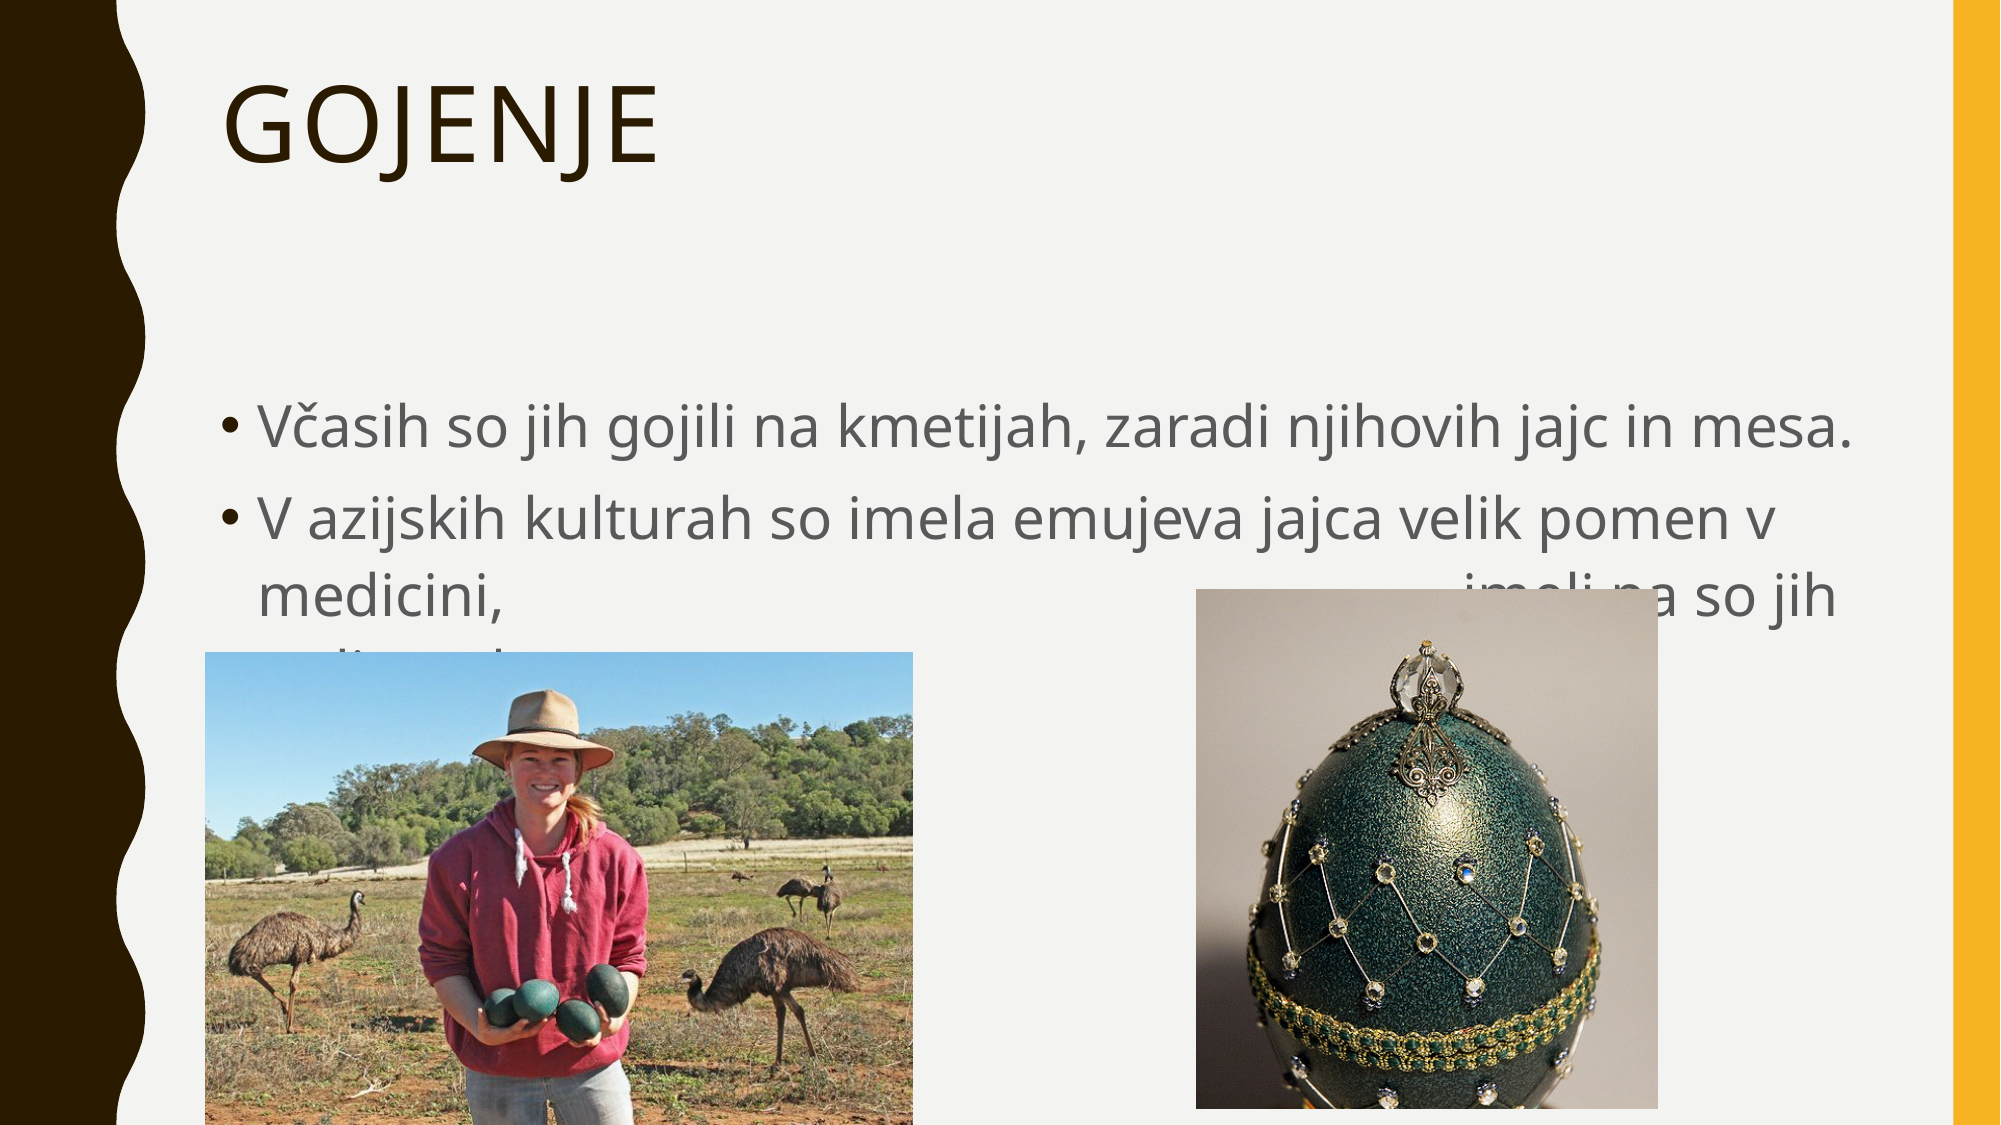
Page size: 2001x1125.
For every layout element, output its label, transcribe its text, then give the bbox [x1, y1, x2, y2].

list Včasih so jih gojili na kmetijah, zaradi njihovih jajc in mesa. V azijskih kulturah so imela emujeva jajca velik pomen v medicini, imeli pa so jih tudi za okras. [205, 375, 1875, 965]
picture [1196, 589, 1658, 1110]
picture [205, 652, 913, 1125]
title gojenje [205, 62, 1875, 308]
